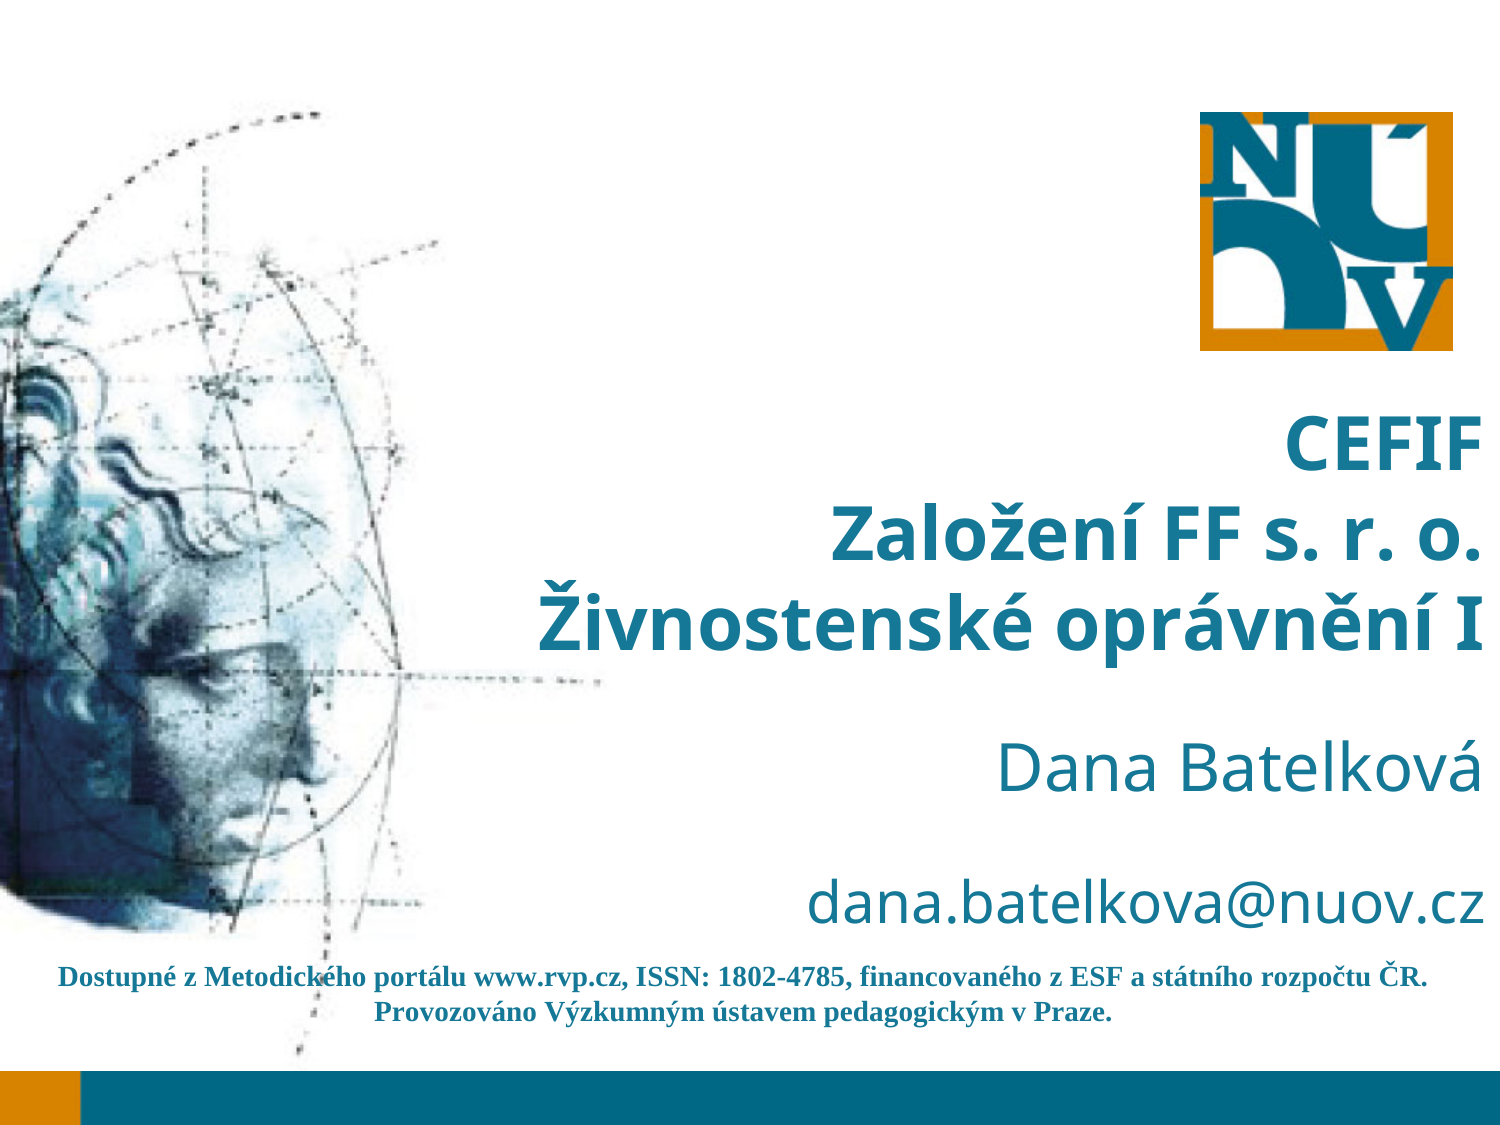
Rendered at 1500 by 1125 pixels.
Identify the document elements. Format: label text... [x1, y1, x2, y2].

text_box CEFIF Založení FF s. r. o. Živnostenské oprávnění I Dana Batelková dana.batelkova@nuov.cz [387, 387, 1500, 943]
text_box [0, 99, 1500, 1125]
text_box Dostupné z Metodického portálu www.rvp.cz, ISSN: 1802-4785, financovaného z ESF a státního rozpočtu ČR. Provozováno Výzkumným ústavem pedagogickým v Praze. [37, 949, 1450, 1066]
text_box [1200, 112, 1453, 352]
